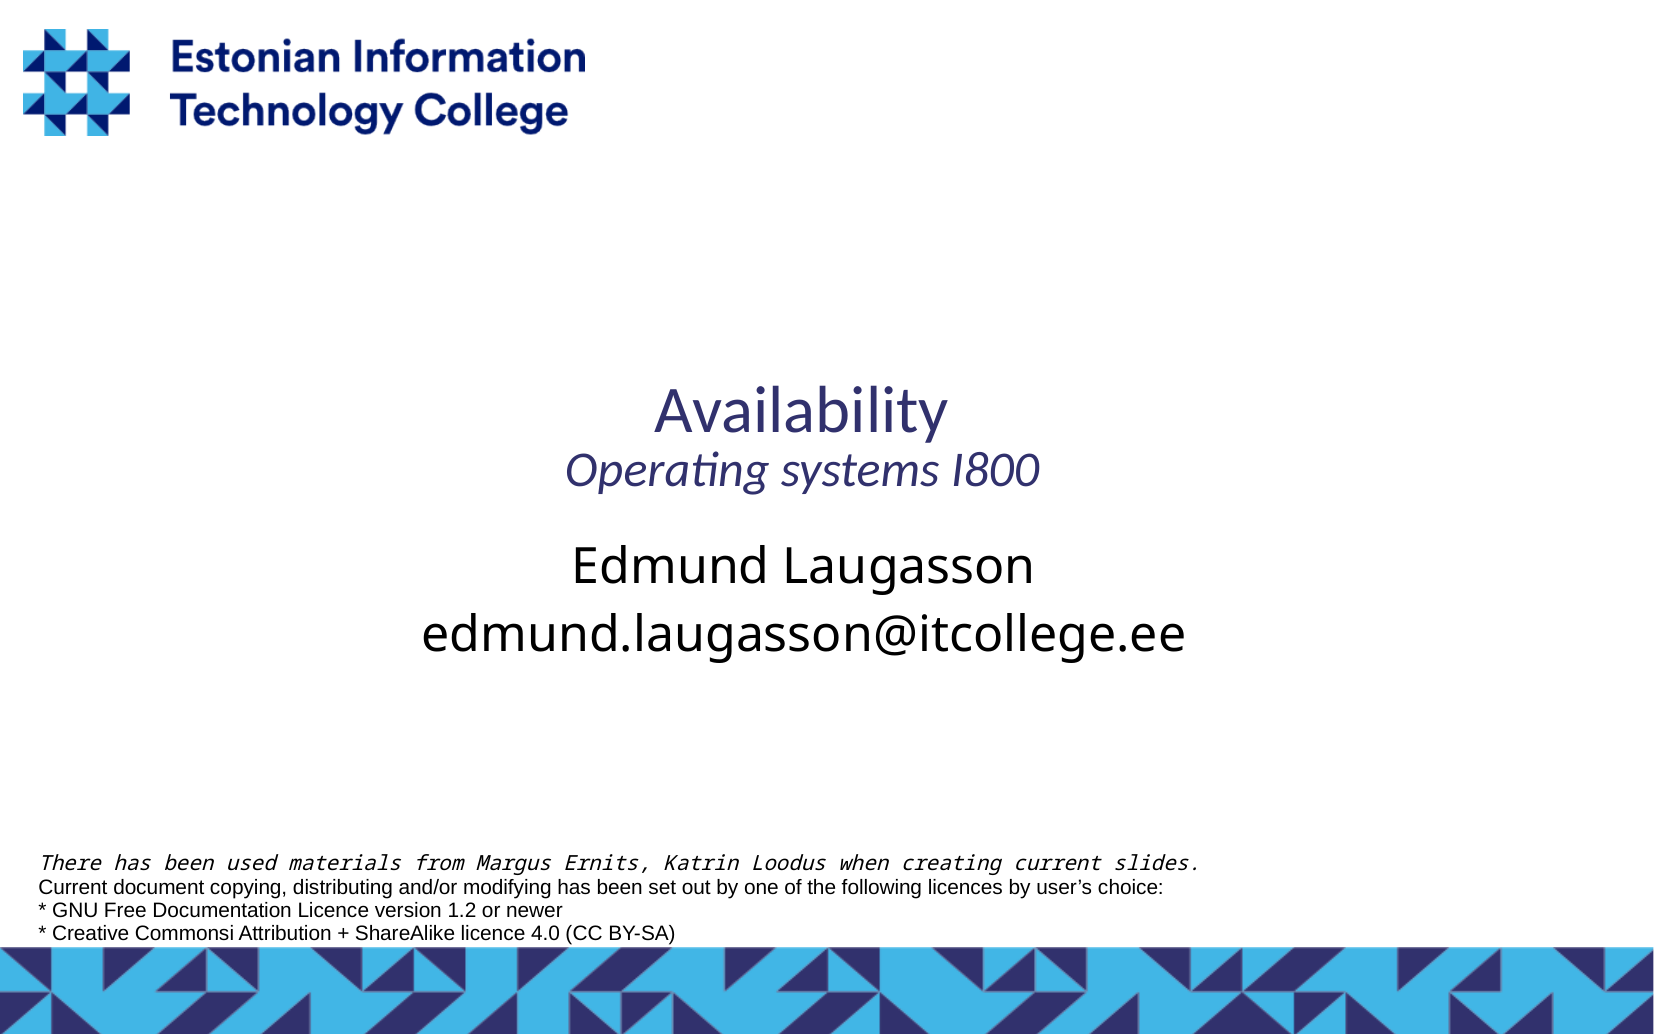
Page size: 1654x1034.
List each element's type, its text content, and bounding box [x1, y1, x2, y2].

text_box Current document copying, distributing and/or modifying has been set out by one of the following licences by user’s choice: * GNU Free Documentation Licence version 1.2 or newer * Creative Commonsi Attribution + ShareAlike licence 4.0 (CC BY-SA) [23, 868, 1642, 954]
title Availability Operating systems I800 [234, 346, 1371, 535]
picture [23, 29, 585, 136]
text_box There has been used materials from Margus Ernits, Katrin Loodus when creating current slides. [23, 840, 1229, 880]
subtitle Edmund Laugasson edmund.laugasson@itcollege.ee [236, 532, 1372, 665]
